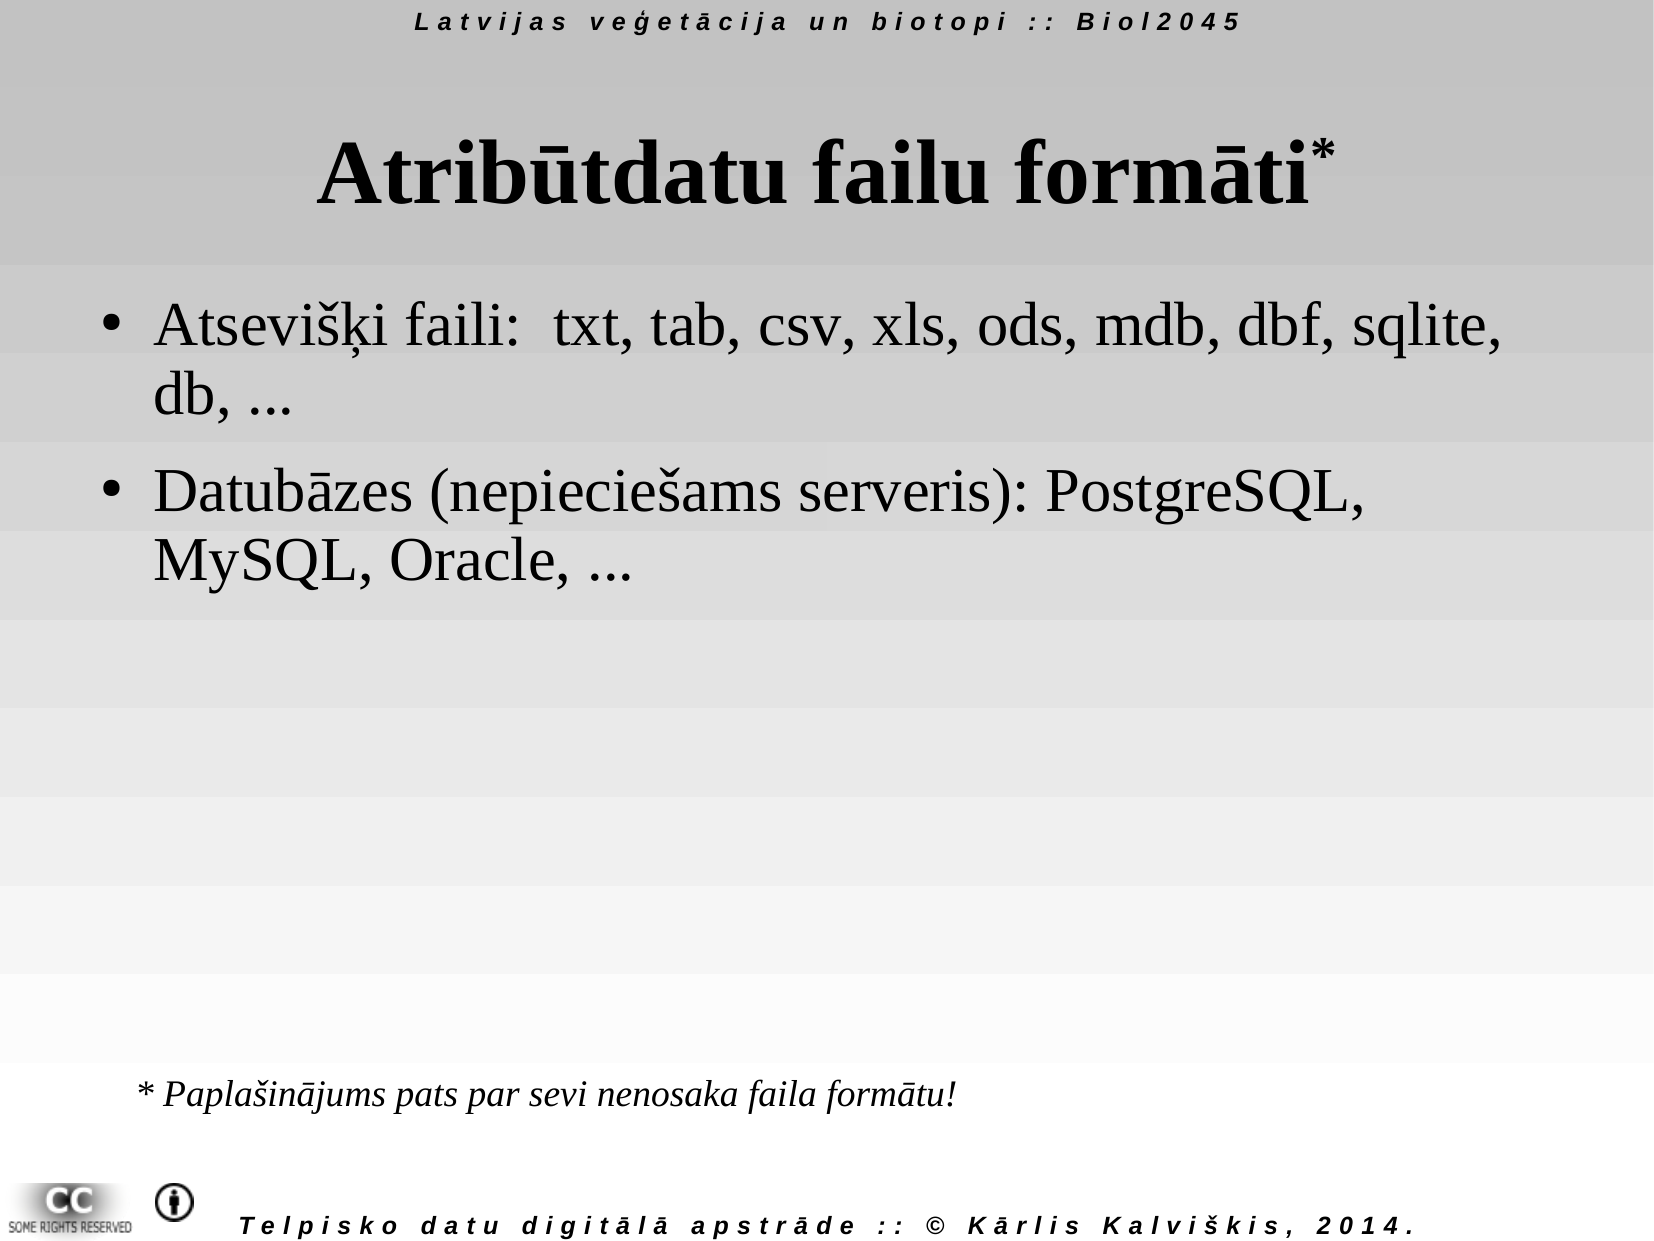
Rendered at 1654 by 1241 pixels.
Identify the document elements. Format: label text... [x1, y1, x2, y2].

text_box * Paplašinājums pats par sevi nenosaka faila formātu! [120, 1065, 974, 1123]
title Atribūtdatu failu formāti* [29, 49, 1625, 296]
list Atsevišķi faili: txt, tab, csv, xls, ods, mdb, dbf, sqlite, db, ... Datubāzes (nepieciešams serveris): PostgreSQL, MySQL, Oracle, ... [82, 289, 1571, 1113]
picture [0, 0, 1654, 1241]
